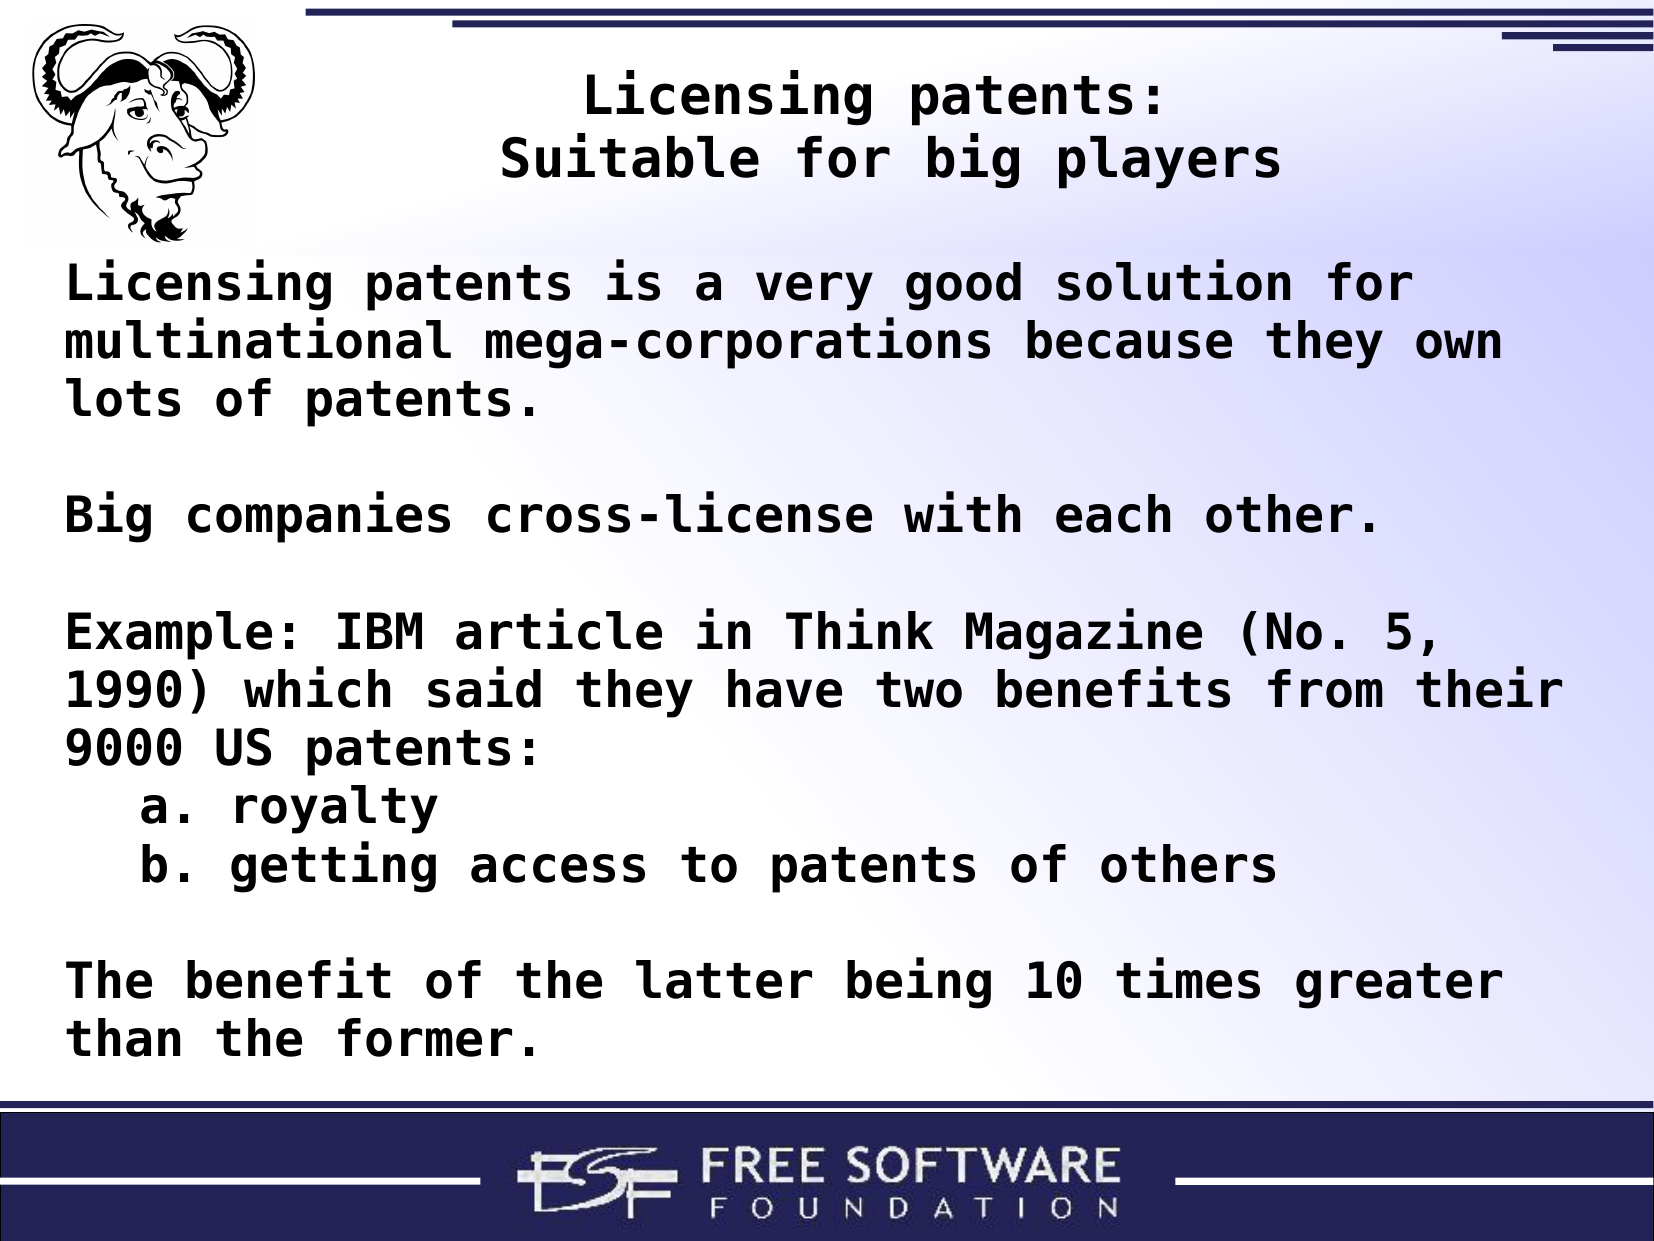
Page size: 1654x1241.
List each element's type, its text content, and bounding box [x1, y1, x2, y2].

picture [494, 1127, 1156, 1241]
picture [29, 18, 258, 248]
text_box [0, 0, 1654, 1241]
text_box Licensing patents: Suitable for big players [317, 64, 1468, 191]
text_box Licensing patents is a very good solution for multinational mega-corporations because they own lots of patents. Big companies cross-license with each other. Example: IBM article in Think Magazine (No. 5, 1990) which said they have two benefits from their 9000 US patents: a. royalty b. getting access to patents of others The benefit of the latter being 10 times greater than the former. [64, 253, 1611, 1127]
